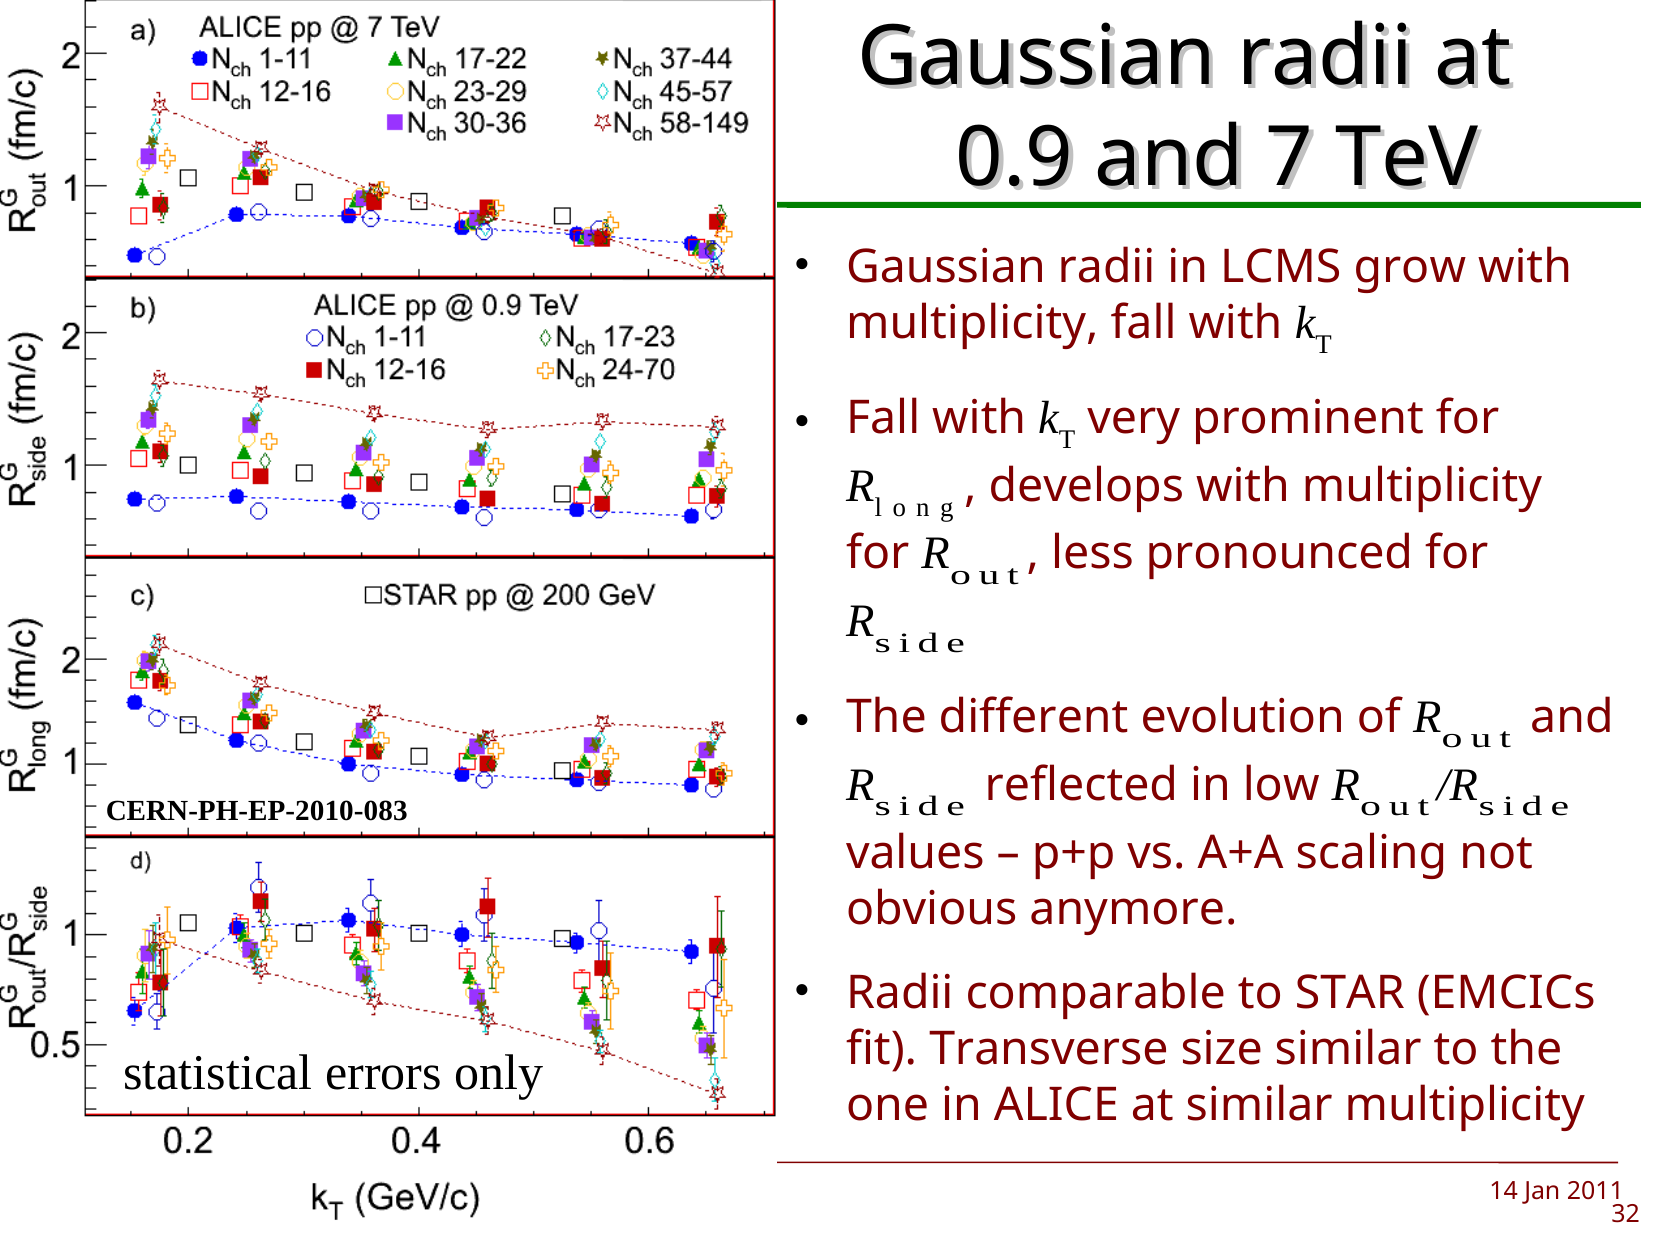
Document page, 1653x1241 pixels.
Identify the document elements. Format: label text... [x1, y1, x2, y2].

picture [0, 0, 777, 1241]
title Gaussian radii at 0.9 and 7 TeV [813, 0, 1621, 202]
text_box CERN-PH-EP-2010-083 [91, 787, 525, 835]
text_box statistical errors only [108, 1037, 560, 1108]
list Gaussian radii in LCMS grow with multiplicity, fall with kT Fall with kT very prominent for Rlong, develops with multiplicity for Rout, less pronounced for Rside The different evolution of Rout and Rside reflected in low Rout/Rside values – p+p vs. A+A scaling not obvious anymore. Radii comparable to STAR (EMCICs fit). Transverse size similar to the one in ALICE at similar multiplicity [793, 235, 1618, 1151]
